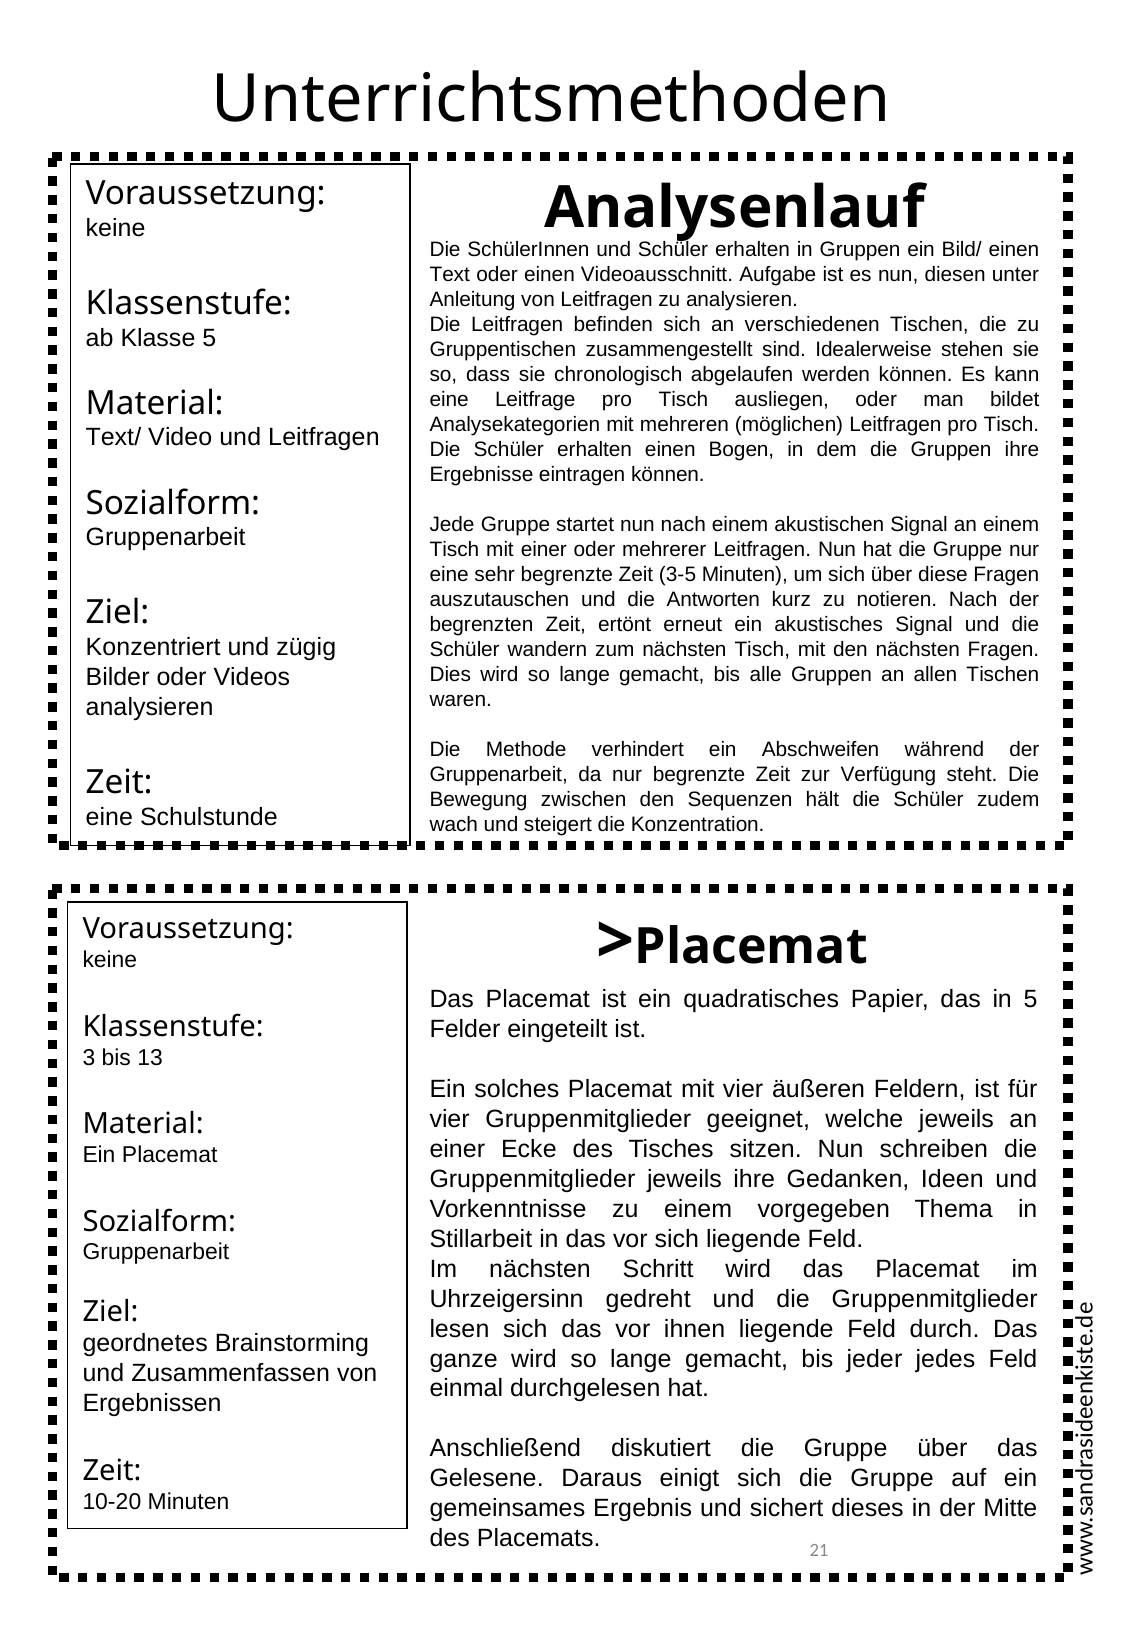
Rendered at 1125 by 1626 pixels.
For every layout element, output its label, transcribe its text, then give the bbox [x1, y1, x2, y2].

text_box Die SchülerInnen und Schüler erhalten in Gruppen ein Bild/ einen Text oder einen Videoausschnitt. Aufgabe ist es nun, diesen unter Anleitung von Leitfragen zu analysieren. Die Leitfragen befinden sich an verschiedenen Tischen, die zu Gruppentischen zusammengestellt sind. Idealerweise stehen sie so, dass sie chronologisch abgelaufen werden können. Es kann eine Leitfrage pro Tisch ausliegen, oder man bildet Analysekategorien mit mehreren (möglichen) Leitfragen pro Tisch. Die Schüler erhalten einen Bogen, in dem die Gruppen ihre Ergebnisse eintragen können. Jede Gruppe startet nun nach einem akustischen Signal an einem Tisch mit einer oder mehrerer Leitfragen. Nun hat die Gruppe nur eine sehr begrenzte Zeit (3-5 Minuten), um sich über diese Fragen auszutauschen und die Antworten kurz zu notieren. Nach der begrenzten Zeit, ertönt erneut ein akustisches Signal und die Schüler wandern zum nächsten Tisch, mit den nächsten Fragen. Dies wird so lange gemacht, bis alle Gruppen an allen Tischen waren. Die Methode verhindert ein Abschweifen während der Gruppenarbeit, da nur begrenzte Zeit zur Verfügung steht. Die Bewegung zwischen den Sequenzen hält die Schüler zudem wach und steigert die Konzentration. [414, 228, 1055, 850]
text_box Unterrichtsmethoden [52, 47, 1069, 225]
text_box Voraussetzung: keine Klassenstufe: 3 bis 13 Material: Ein Placemat Sozialform: Gruppenarbeit Ziel: geordnetes Brainstorming und Zusammenfassen von Ergebnissen Zeit: 10-20 Minuten [67, 902, 408, 1529]
text_box >Placemat [410, 888, 1055, 985]
text_box Analysenlauf [412, 161, 1057, 248]
text_box Voraussetzung: keine Klassenstufe: ab Klasse 5 Material: Text/ Video und Leitfragen Sozialform: Gruppenarbeit Ziel: Konzentriert und zügig Bilder oder Videos analysieren Zeit: eine Schulstunde [70, 163, 411, 846]
text_box www.sandrasideenkiste.de [1059, 1074, 1106, 1591]
text_box [794, 1506, 1048, 1593]
text_box Das Placemat ist ein quadratisches Papier, das in 5 Felder eingeteilt ist. Ein solches Placemat mit vier äußeren Feldern, ist für vier Gruppenmitglieder geeignet, welche jeweils an einer Ecke des Tisches sitzen. Nun schreiben die Gruppenmitglieder jeweils ihre Gedanken, Ideen und Vorkenntnisse zu einem vorgegeben Thema in Stillarbeit in das vor sich liegende Feld. Im nächsten Schritt wird das Placemat im Uhrzeigersinn gedreht und die Gruppenmitglieder lesen sich das vor ihnen liegende Feld durch. Das ganze wird so lange gemacht, bis jeder jedes Feld einmal durchgelesen hat. Anschließend diskutiert die Gruppe über das Gelesene. Daraus einigt sich die Gruppe auf ein gemeinsames Ergebnis und sichert dieses in der Mitte des Placemats. [414, 975, 1055, 1566]
